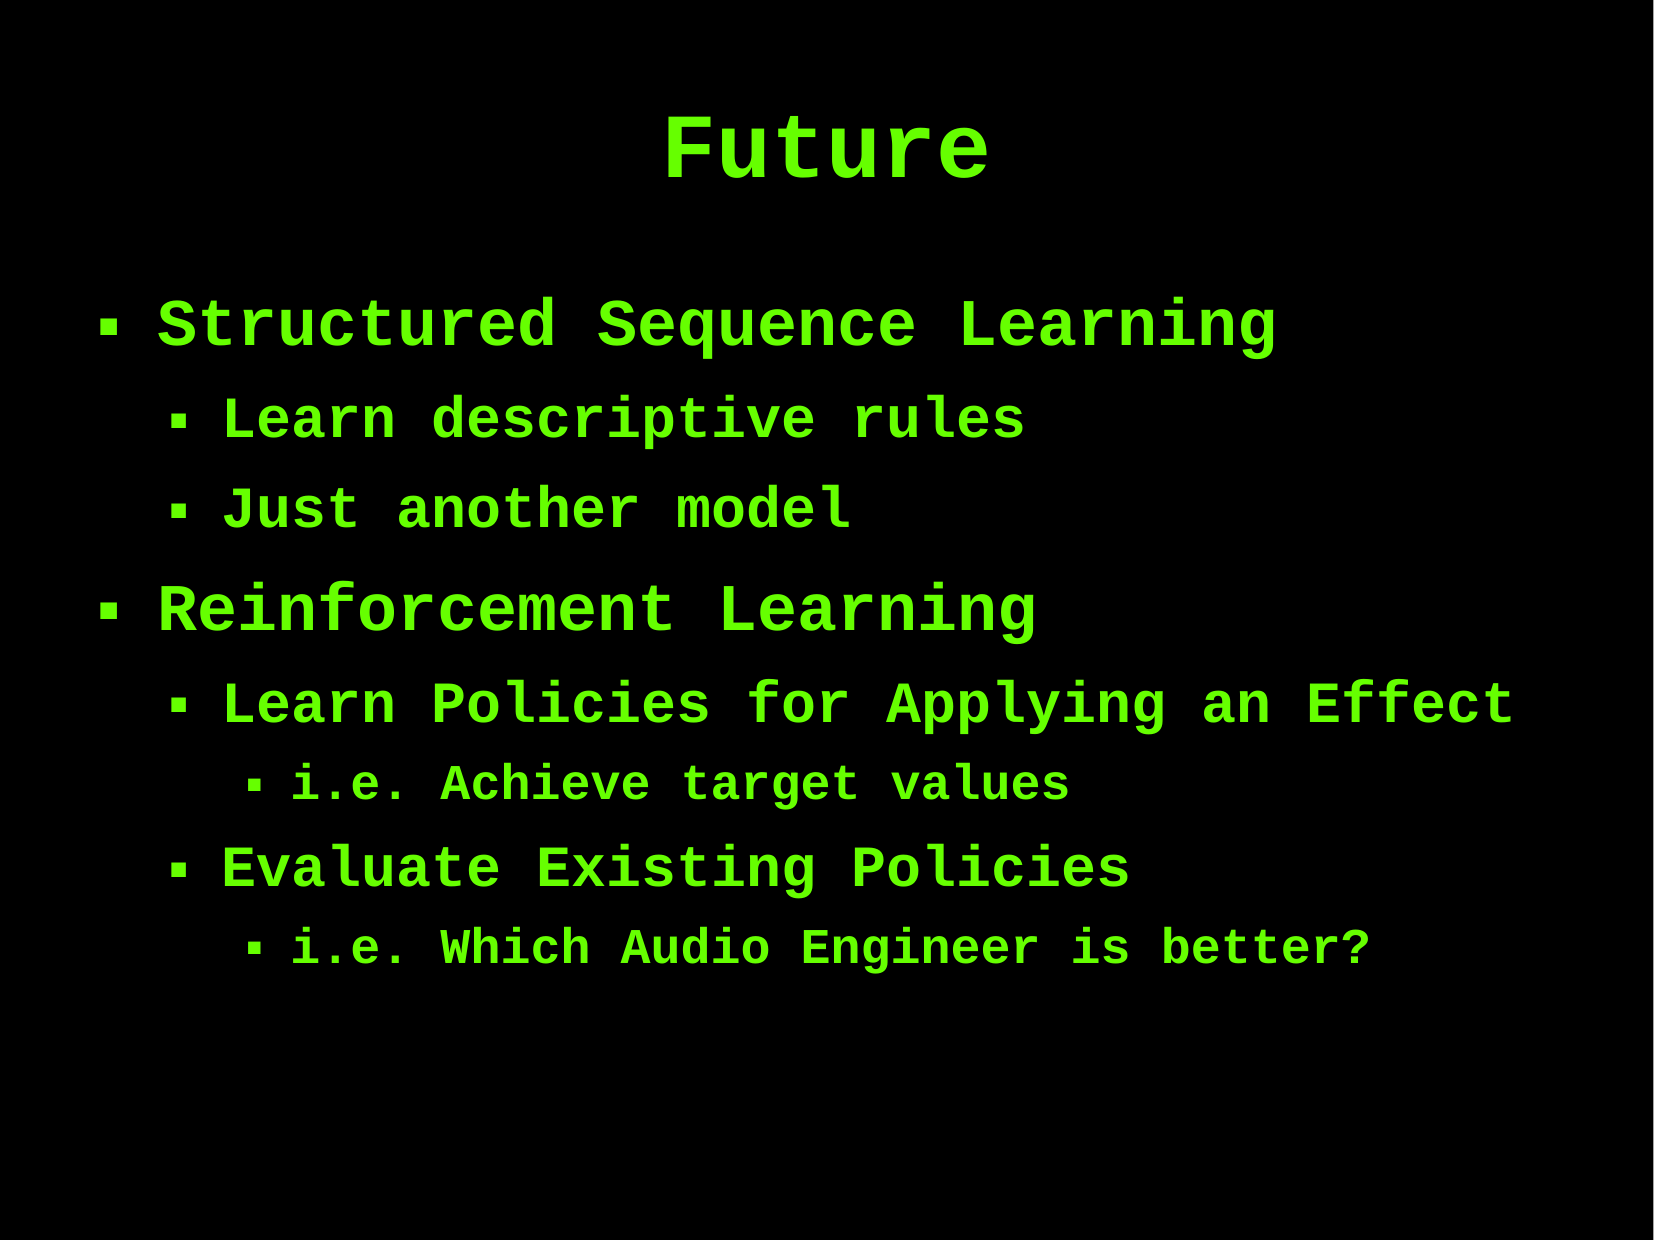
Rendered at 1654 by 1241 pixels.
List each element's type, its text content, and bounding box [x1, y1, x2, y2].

title Future [82, 49, 1571, 257]
list Structured Sequence Learning Learn descriptive rules Just another model Reinforcement Learning Learn Policies for Applying an Effect i.e. Achieve target values Evaluate Existing Policies i.e. Which Audio Engineer is better? [82, 290, 1571, 1170]
